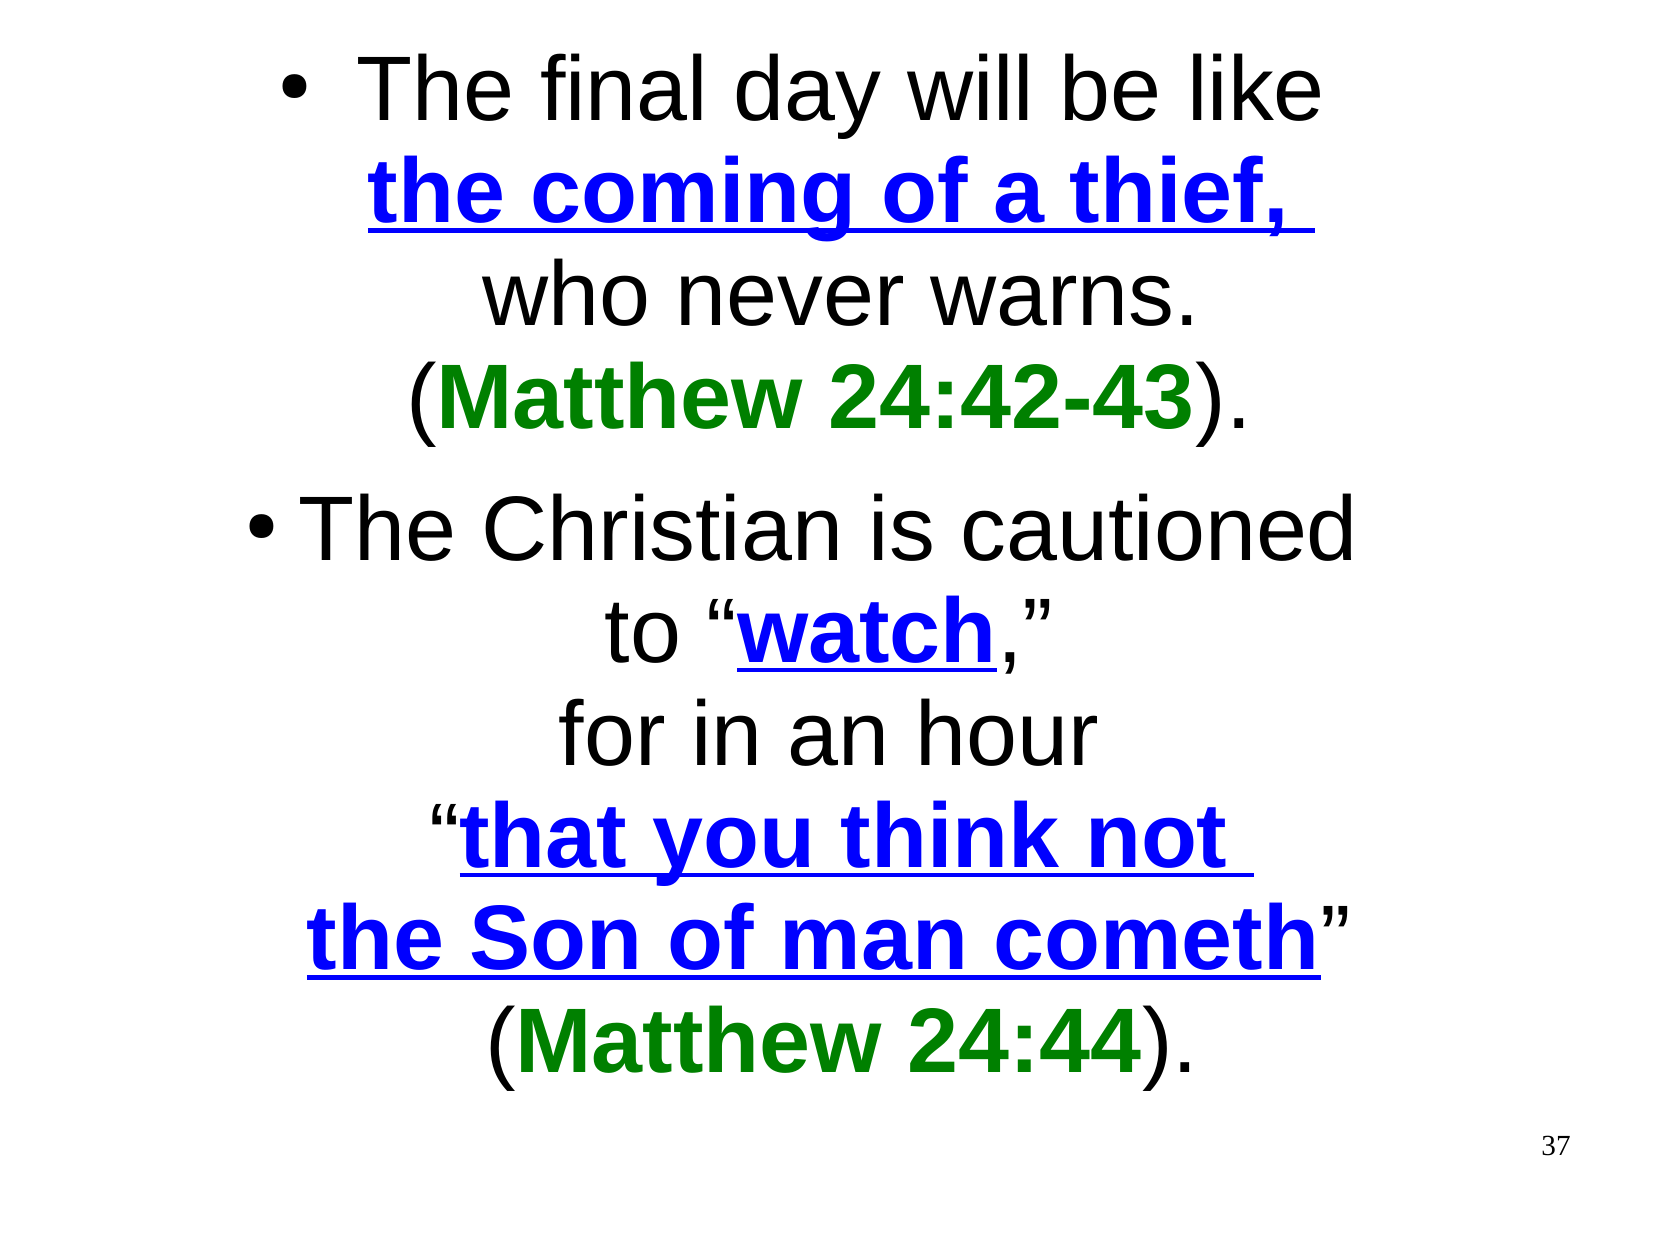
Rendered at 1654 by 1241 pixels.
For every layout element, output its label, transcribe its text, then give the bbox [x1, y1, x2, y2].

list The final day will be like the coming of a thief, who never warns. (Matthew 24:42-43). The Christian is cautioned to “watch,” for in an hour “that you think not the Son of man cometh” (Matthew 24:44). [0, 37, 1613, 1201]
